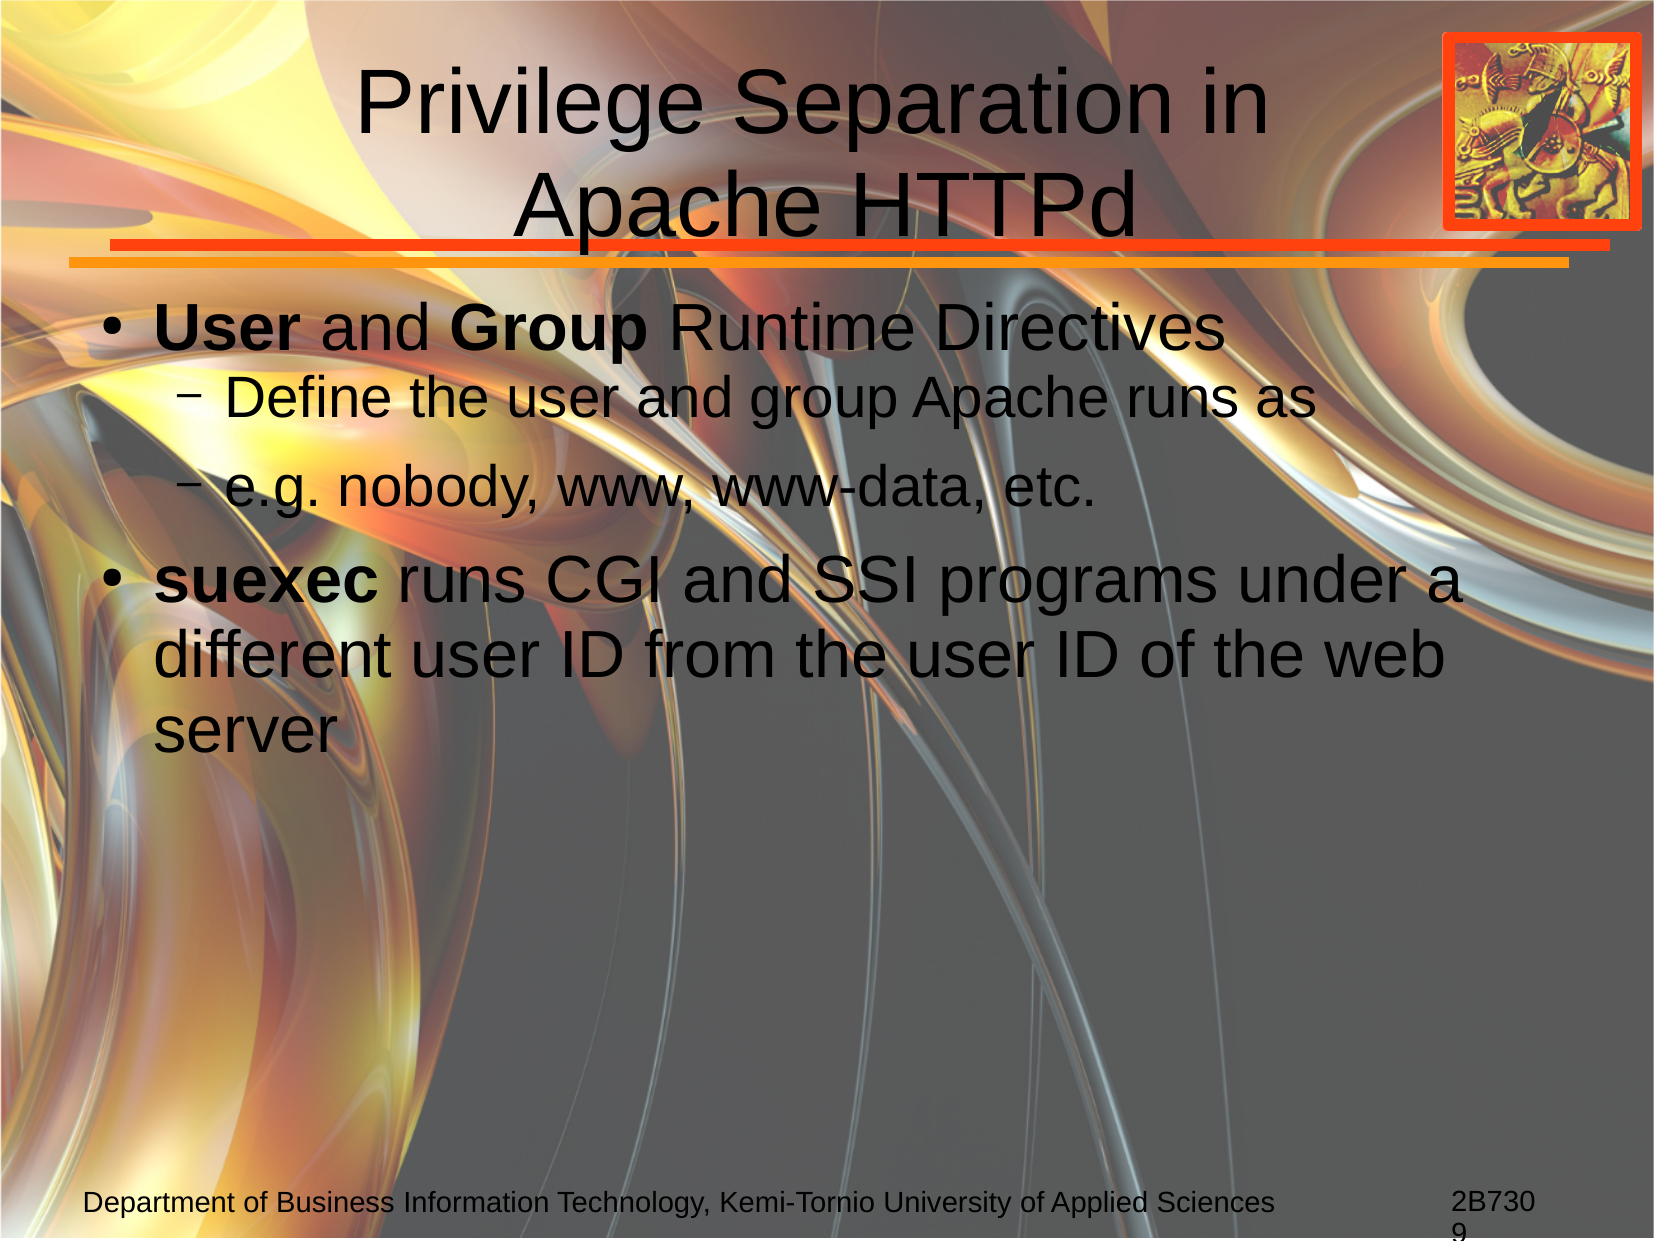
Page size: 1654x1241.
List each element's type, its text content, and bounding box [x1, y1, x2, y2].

list User and Group Runtime Directives Define the user and group Apache runs as e.g. nobody, www, www-data, etc. suexec runs CGI and SSI programs under a different user ID from the user ID of the web server [82, 290, 1571, 1094]
title Privilege Separation in Apache HTTPd [82, 39, 1571, 267]
